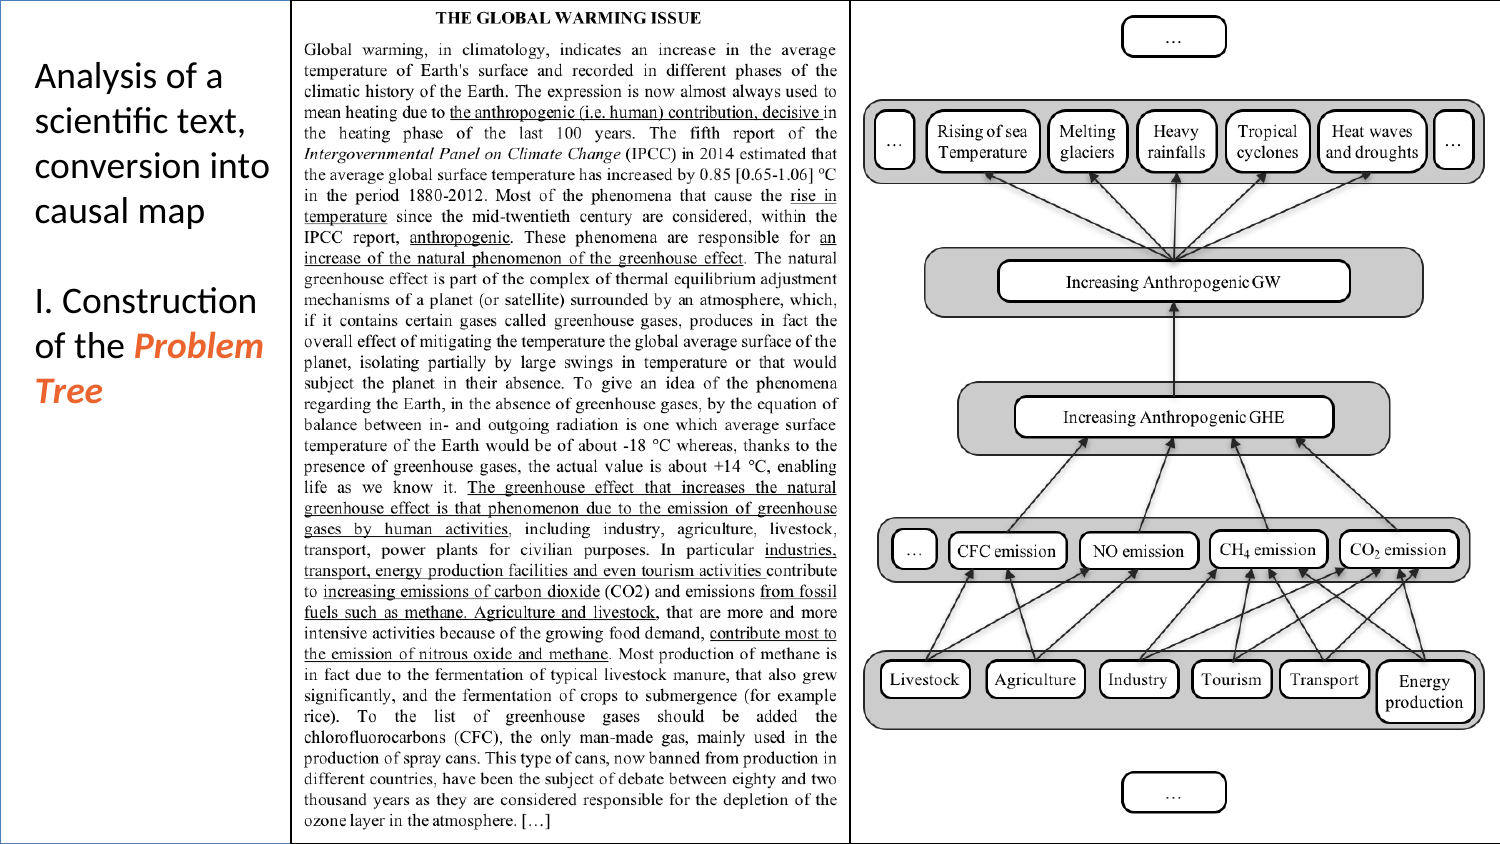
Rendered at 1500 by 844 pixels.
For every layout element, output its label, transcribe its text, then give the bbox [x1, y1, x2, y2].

text_box [0, 0, 290, 844]
text_box Analysis of a scientific text, conversion into causal map I. Construction of the Problem Tree [19, 43, 291, 423]
picture [290, 0, 1500, 844]
